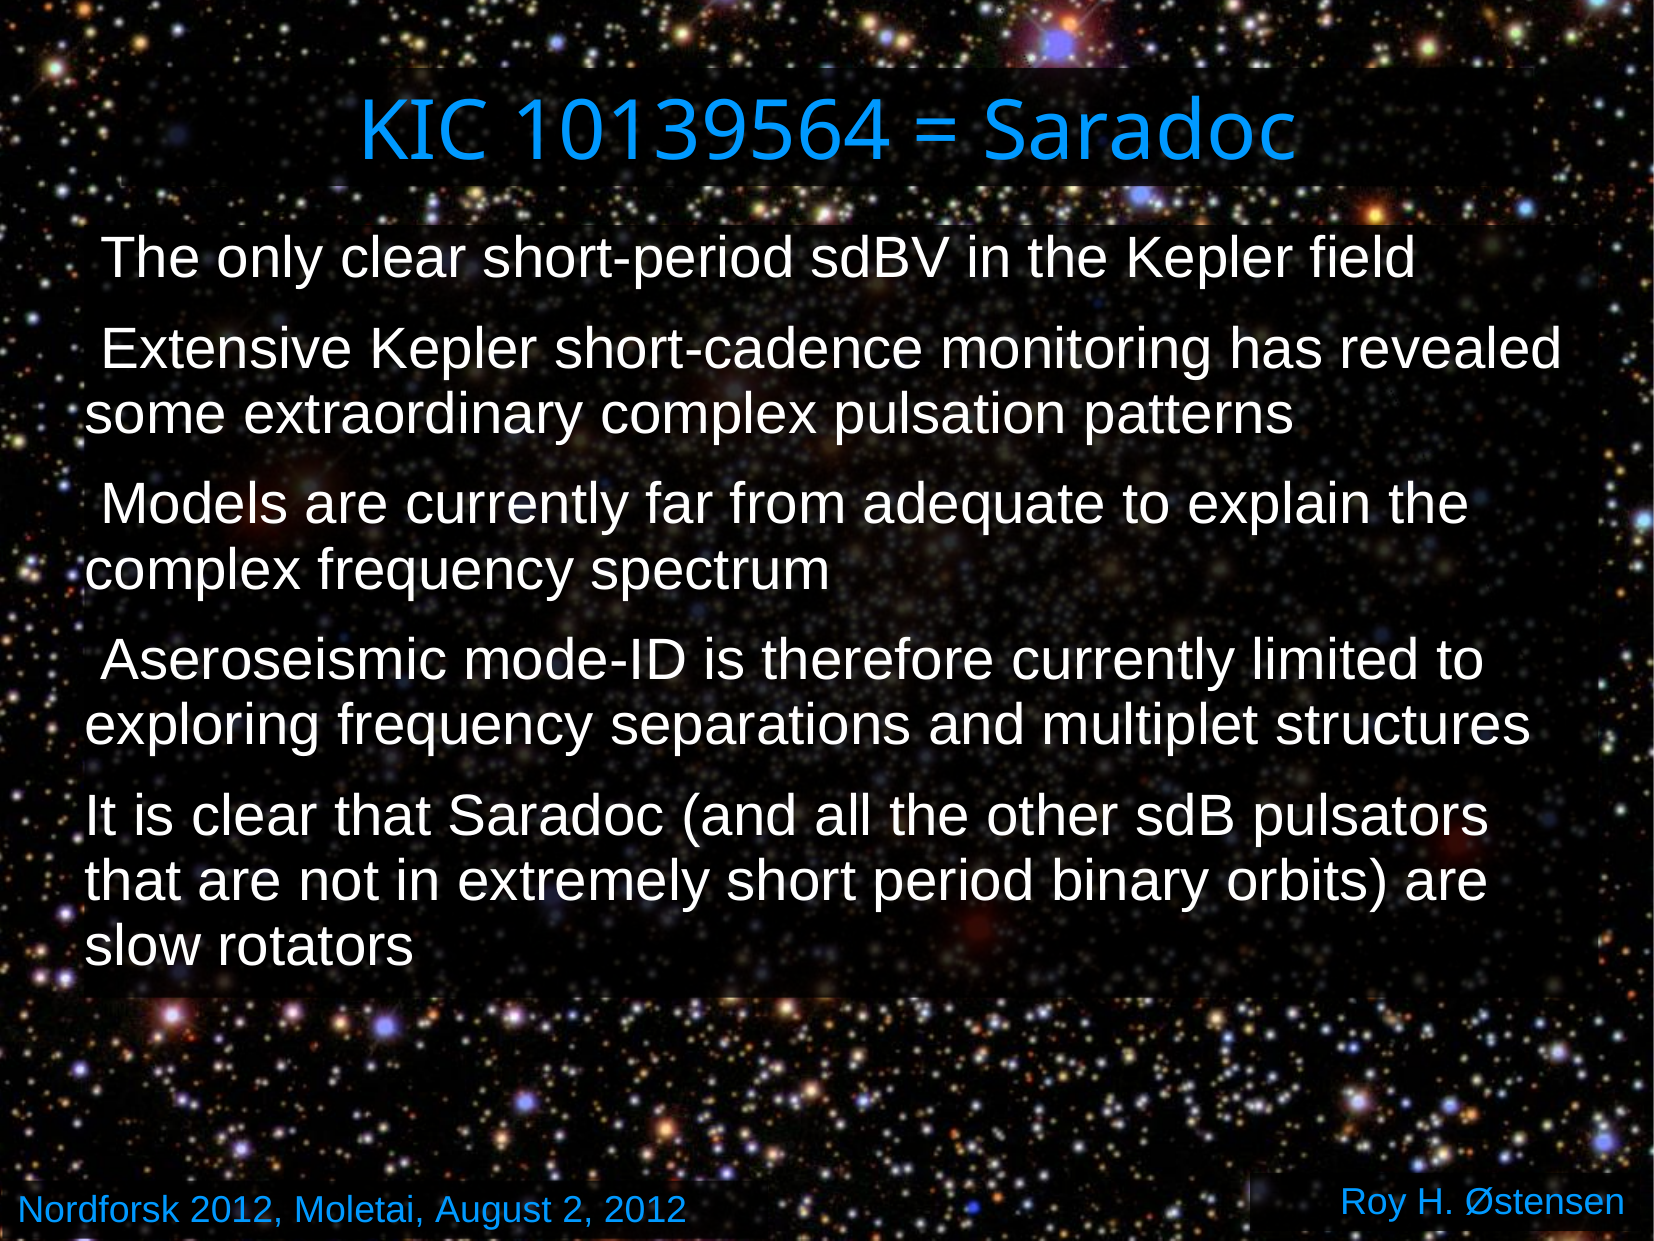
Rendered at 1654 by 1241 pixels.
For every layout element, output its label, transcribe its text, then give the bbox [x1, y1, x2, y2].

picture [0, 0, 1654, 1241]
list The only clear short-period sdBV in the Kepler field Extensive Kepler short-cadence monitoring has revealed some extraordinary complex pulsation patterns Models are currently far from adequate to explain the complex frequency spectrum Aseroseismic mode-ID is therefore currently limited to exploring frequency separations and multiplet structures It is clear that Saradoc (and all the other sdB pulsators that are not in extremely short period binary orbits) are slow rotators [84, 225, 1599, 998]
title KIC 10139564 = Saradoc [121, 23, 1534, 225]
